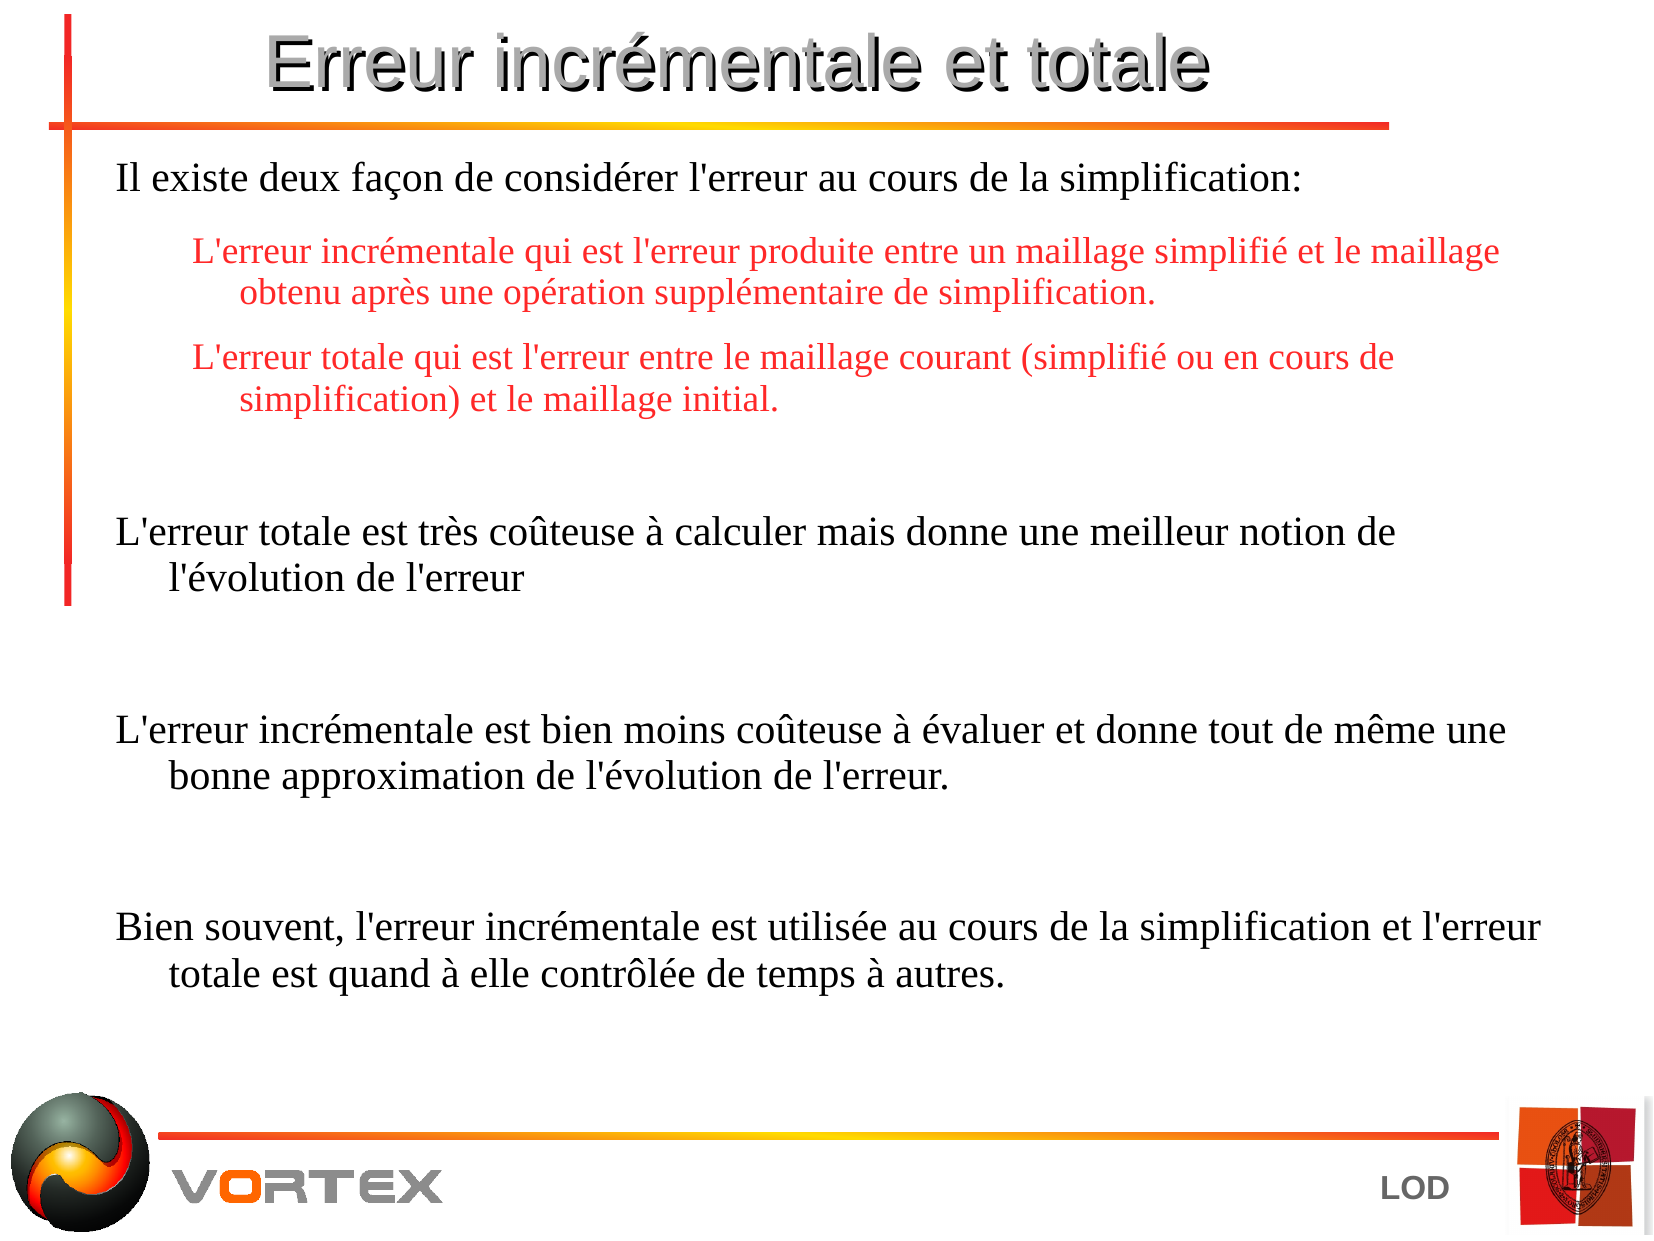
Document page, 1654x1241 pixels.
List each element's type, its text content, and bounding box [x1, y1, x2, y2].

picture [11, 1092, 443, 1232]
picture [1505, 1096, 1653, 1235]
list Il existe deux façon de considérer l'erreur au cours de la simplification: L'erreur incrémentale qui est l'erreur produite entre un maillage simplifié et le maillage obtenu après une opération supplémentaire de simplification. L'erreur totale qui est l'erreur entre le maillage courant (simplifié ou en cours de simplification) et le maillage initial. L'erreur totale est très coûteuse à calculer mais donne une meilleur notion de l'évolution de l'erreur L'erreur incrémentale est bien moins coûteuse à évaluer et donne tout de même une bonne approximation de l'évolution de l'erreur. Bien souvent, l'erreur incrémentale est utilisée au cours de la simplification et l'erreur totale est quand à elle contrôlée de temps à autres. [97, 153, 1571, 1109]
title Erreur incrémentale et totale [82, 4, 1392, 120]
